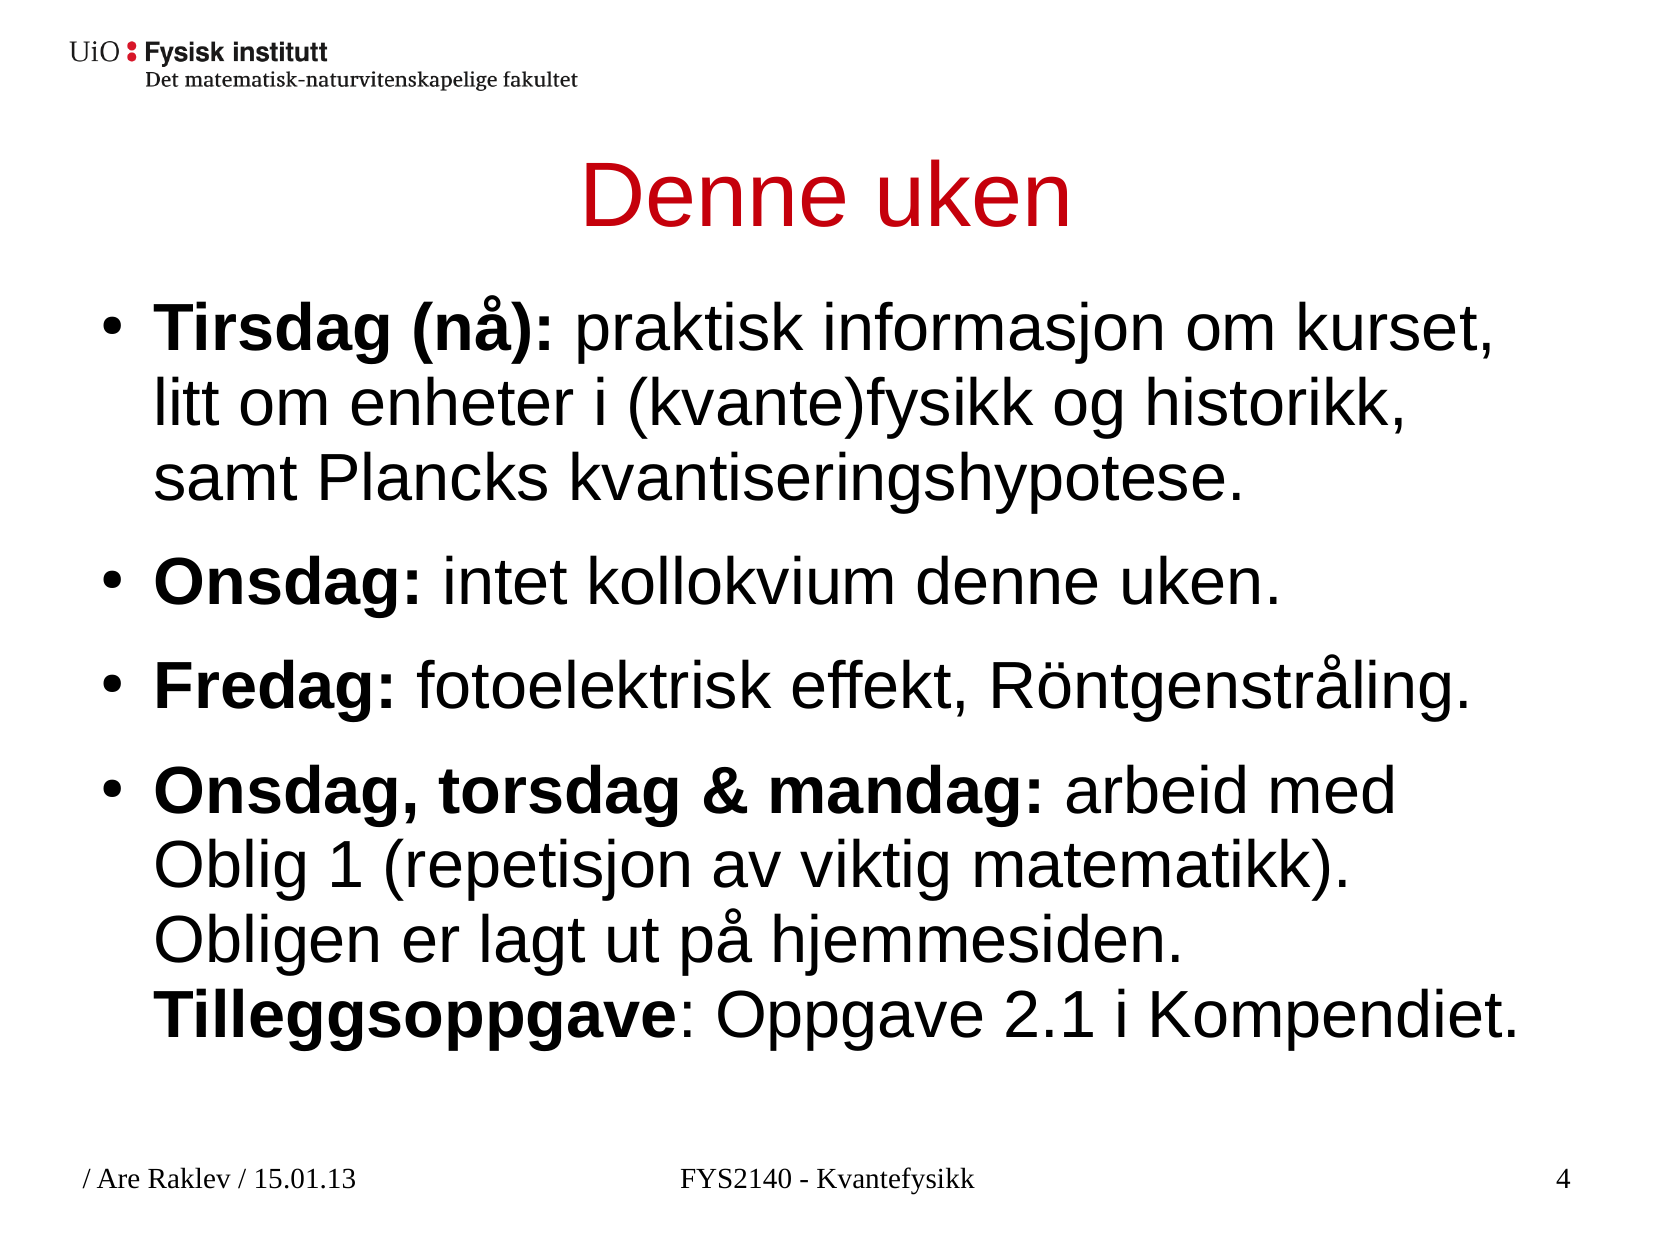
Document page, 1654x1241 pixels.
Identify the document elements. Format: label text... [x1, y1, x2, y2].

title Denne uken [82, 90, 1571, 290]
list Tirsdag (nå): praktisk informasjon om kurset, litt om enheter i (kvante)fysikk og historikk, samt Plancks kvantiseringshypotese. Onsdag: intet kollokvium denne uken. Fredag: fotoelektrisk effekt, Röntgenstråling. Onsdag, torsdag & mandag: arbeid med Oblig 1 (repetisjon av viktig matematikk). Obligen er lagt ut på hjemmesiden. Tilleggsoppgave: Oppgave 2.1 i Kompendiet. [82, 290, 1571, 1094]
picture [68, 37, 581, 93]
